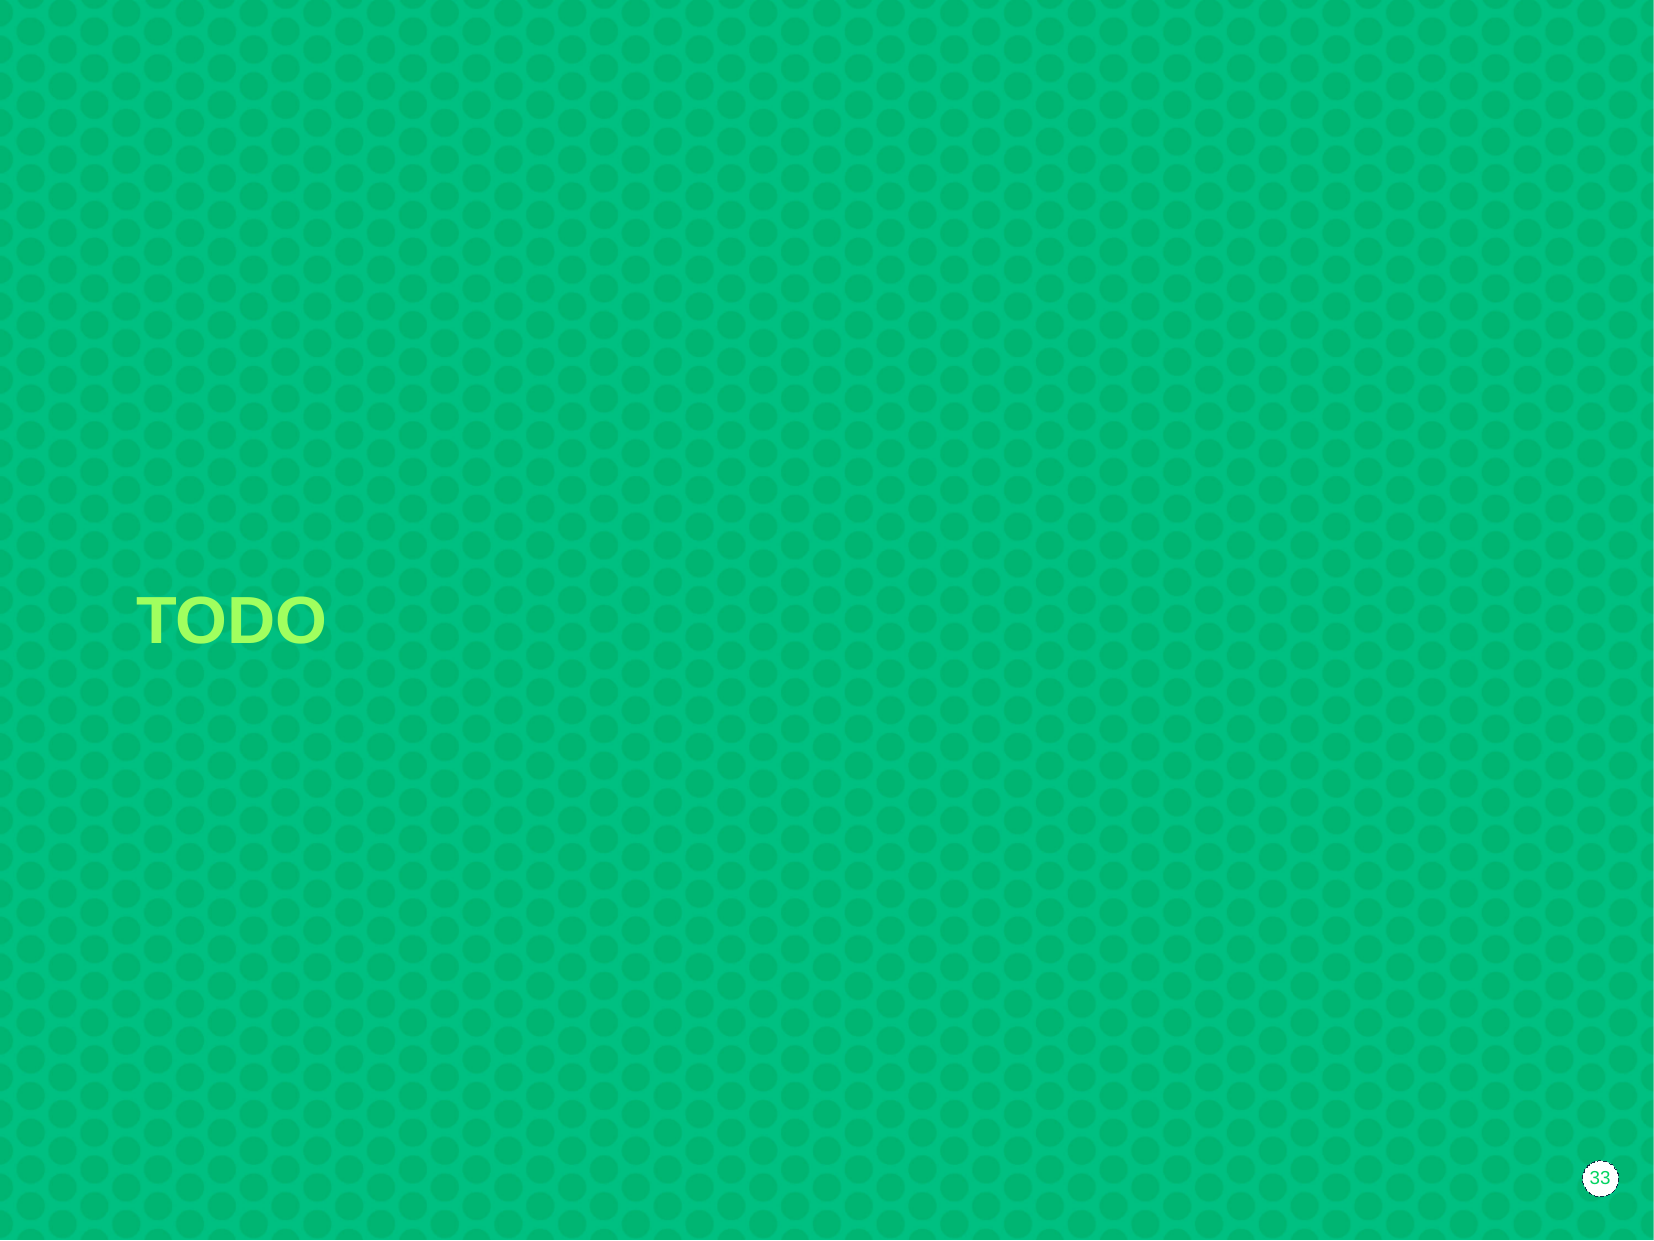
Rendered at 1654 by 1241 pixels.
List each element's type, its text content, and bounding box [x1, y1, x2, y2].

title TODO [121, 516, 1531, 724]
picture [0, 0, 1654, 1240]
